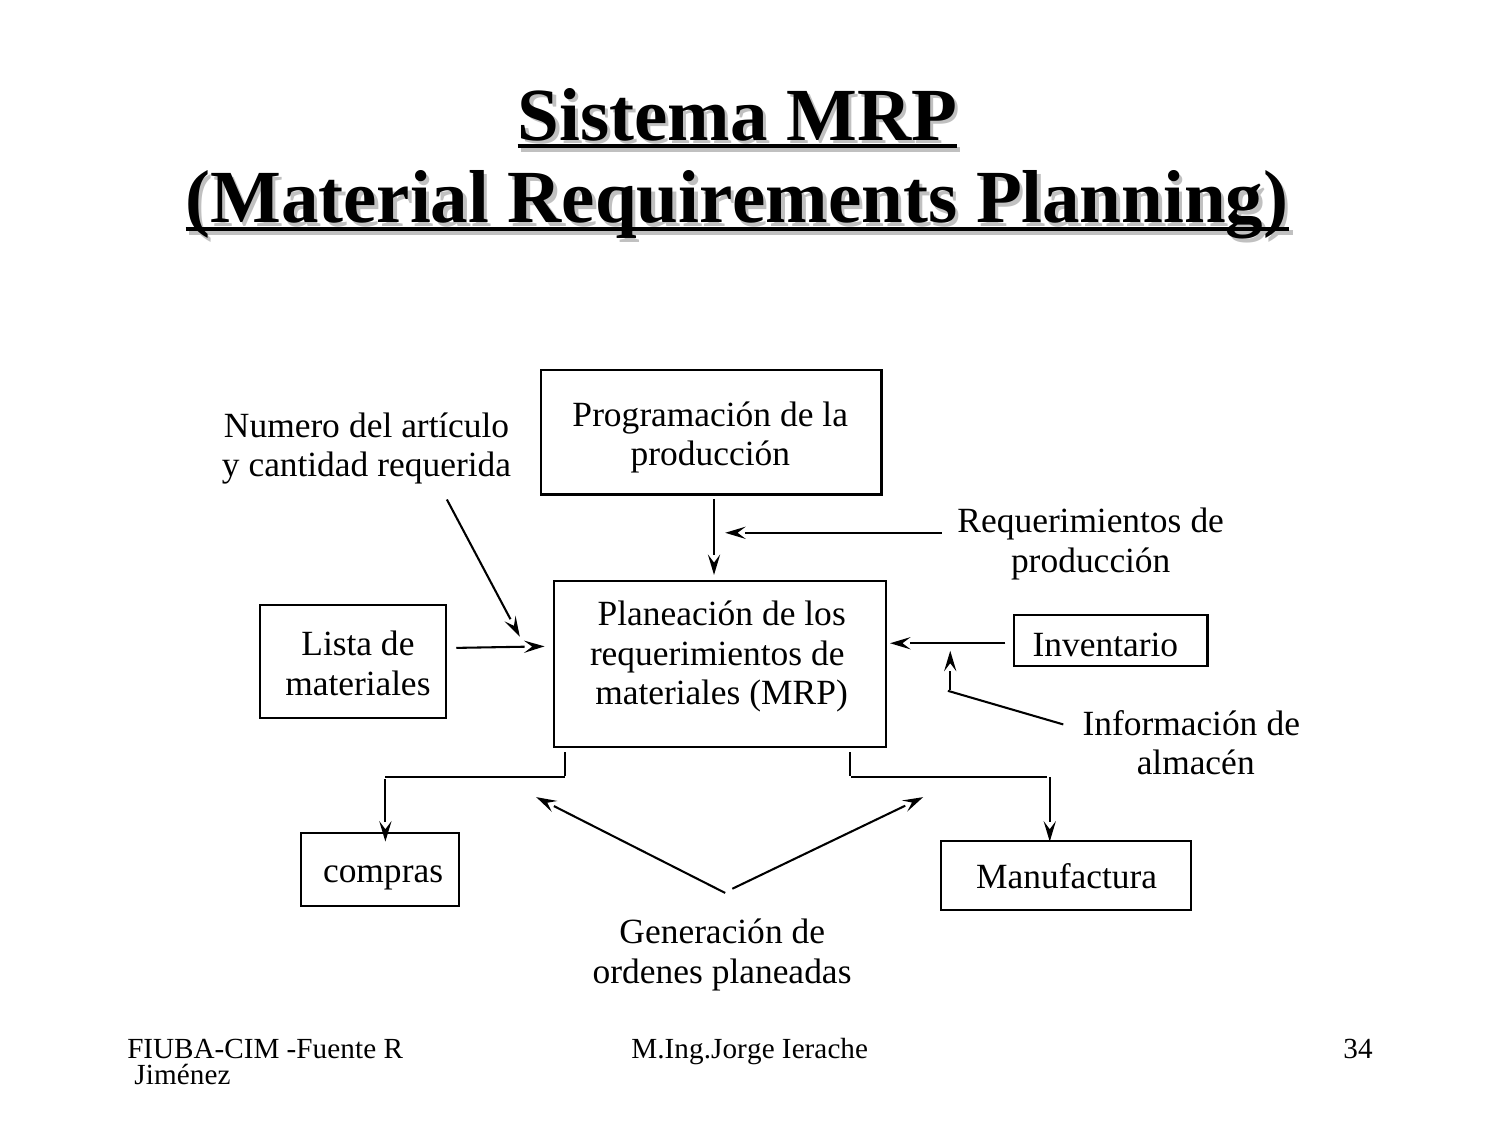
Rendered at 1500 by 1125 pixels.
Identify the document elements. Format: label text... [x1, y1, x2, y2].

text_box compras [304, 841, 462, 900]
text_box Inventario [1014, 615, 1197, 674]
text_box Lista de materiales [267, 615, 449, 713]
text_box Planeación de los requerimientos de materiales (MRP) [571, 584, 872, 722]
text_box [540, 370, 882, 495]
text_box Requerimientos de producción [939, 491, 1243, 590]
text_box [553, 580, 886, 748]
text_box [386, 833, 459, 841]
text_box Información de almacén [1064, 694, 1328, 792]
text_box Manufactura [957, 847, 1176, 906]
text_box [260, 604, 447, 719]
text_box [940, 841, 1192, 911]
text_box [301, 833, 459, 906]
text_box Generación de ordenes planeadas [574, 903, 871, 1001]
title Sistema MRP (Material Requirements Planning) [99, 62, 1375, 250]
text_box Programación de la producción [554, 385, 867, 483]
text_box Numero del artículo y cantidad requerida [203, 396, 530, 494]
text_box [1197, 615, 1208, 666]
